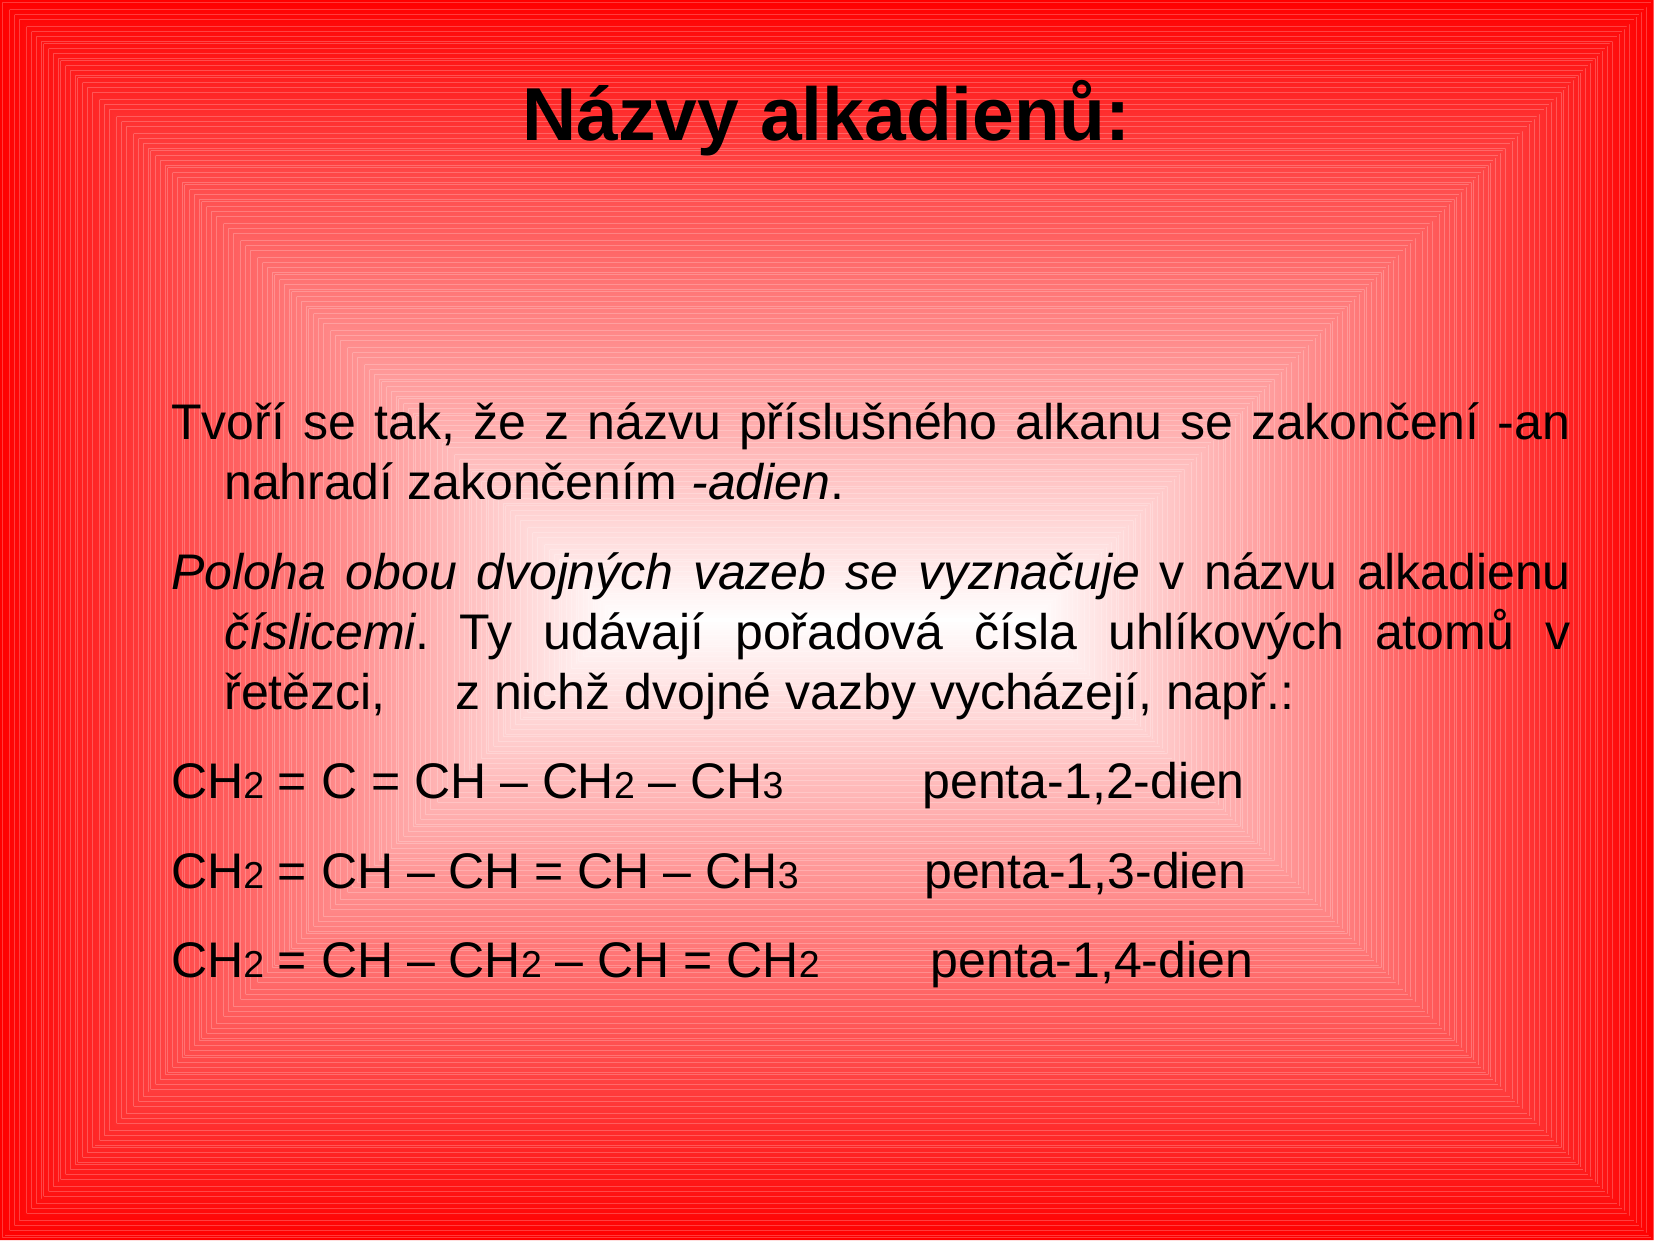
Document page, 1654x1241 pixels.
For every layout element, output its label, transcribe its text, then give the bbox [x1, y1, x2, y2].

title Názvy alkadienů: [82, 7, 1571, 210]
list Tvoří se tak, že z názvu příslušného alkanu se zakončení -an nahradí zakončením -adien. Poloha obou dvojných vazeb se vyznačuje v názvu alkadienu číslicemi. Ty udávají pořadová čísla uhlíkových atomů v řetězci, z nichž dvojné vazby vycházejí, např.: CH2 = C = CH – CH2 – CH3 penta-1,2-dien CH2 = CH – CH = CH – CH3 penta-1,3-dien CH2 = CH – CH2 – CH = CH2 penta-1,4-dien [82, 210, 1571, 1031]
